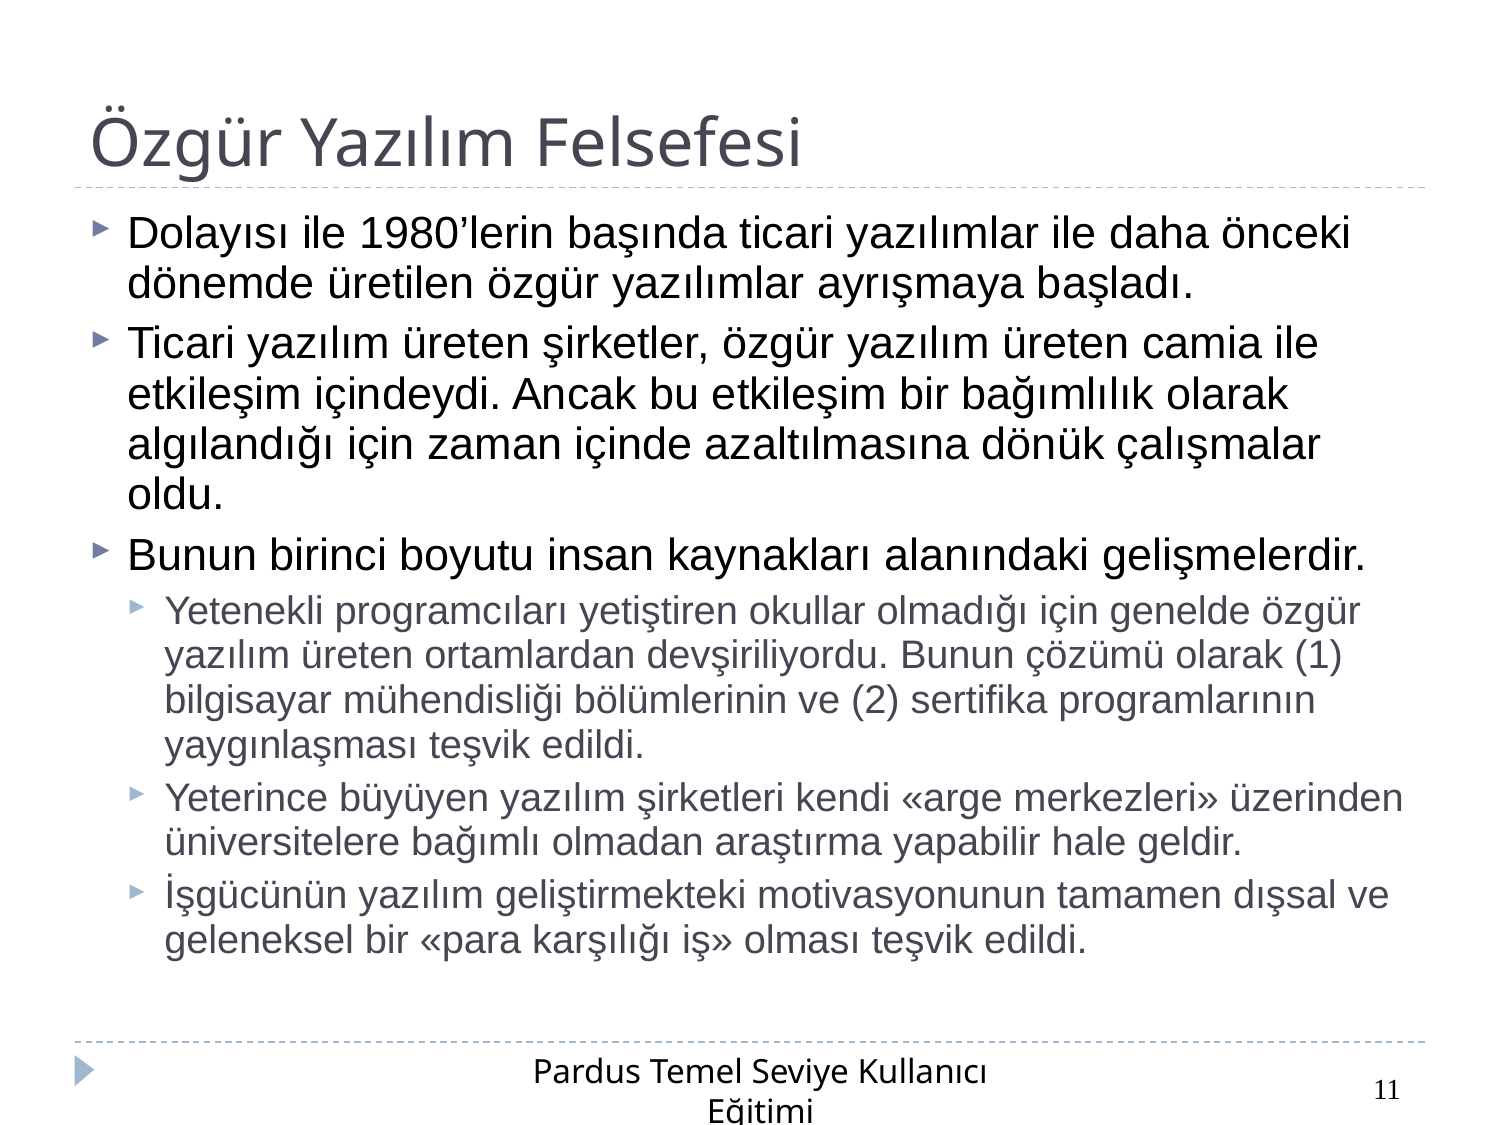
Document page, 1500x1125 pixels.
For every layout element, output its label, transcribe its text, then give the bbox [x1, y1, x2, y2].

title Özgür Yazılım Felsefesi [75, 24, 1425, 188]
list Dolayısı ile 1980’lerin başında ticari yazılımlar ile daha önceki dönemde üretilen özgür yazılımlar ayrışmaya başladı. Ticari yazılım üreten şirketler, özgür yazılım üreten camia ile etkileşim içindeydi. Ancak bu etkileşim bir bağımlılık olarak algılandığı için zaman içinde azaltılmasına dönük çalışmalar oldu. Bunun birinci boyutu insan kaynakları alanındaki gelişmelerdir. Yetenekli programcıları yetiştiren okullar olmadığı için genelde özgür yazılım üreten ortamlardan devşiriliyordu. Bunun çözümü olarak (1) bilgisayar mühendisliği bölümlerinin ve (2) sertifika programlarının yaygınlaşması teşvik edildi. Yeterince büyüyen yazılım şirketleri kendi «arge merkezleri» üzerinden üniversitelere bağımlı olmadan araştırma yapabilir hale geldir. İşgücünün yazılım geliştirmekteki motivasyonunun tamamen dışsal ve geleneksel bir «para karşılığı iş» olması teşvik edildi. [75, 200, 1425, 1010]
